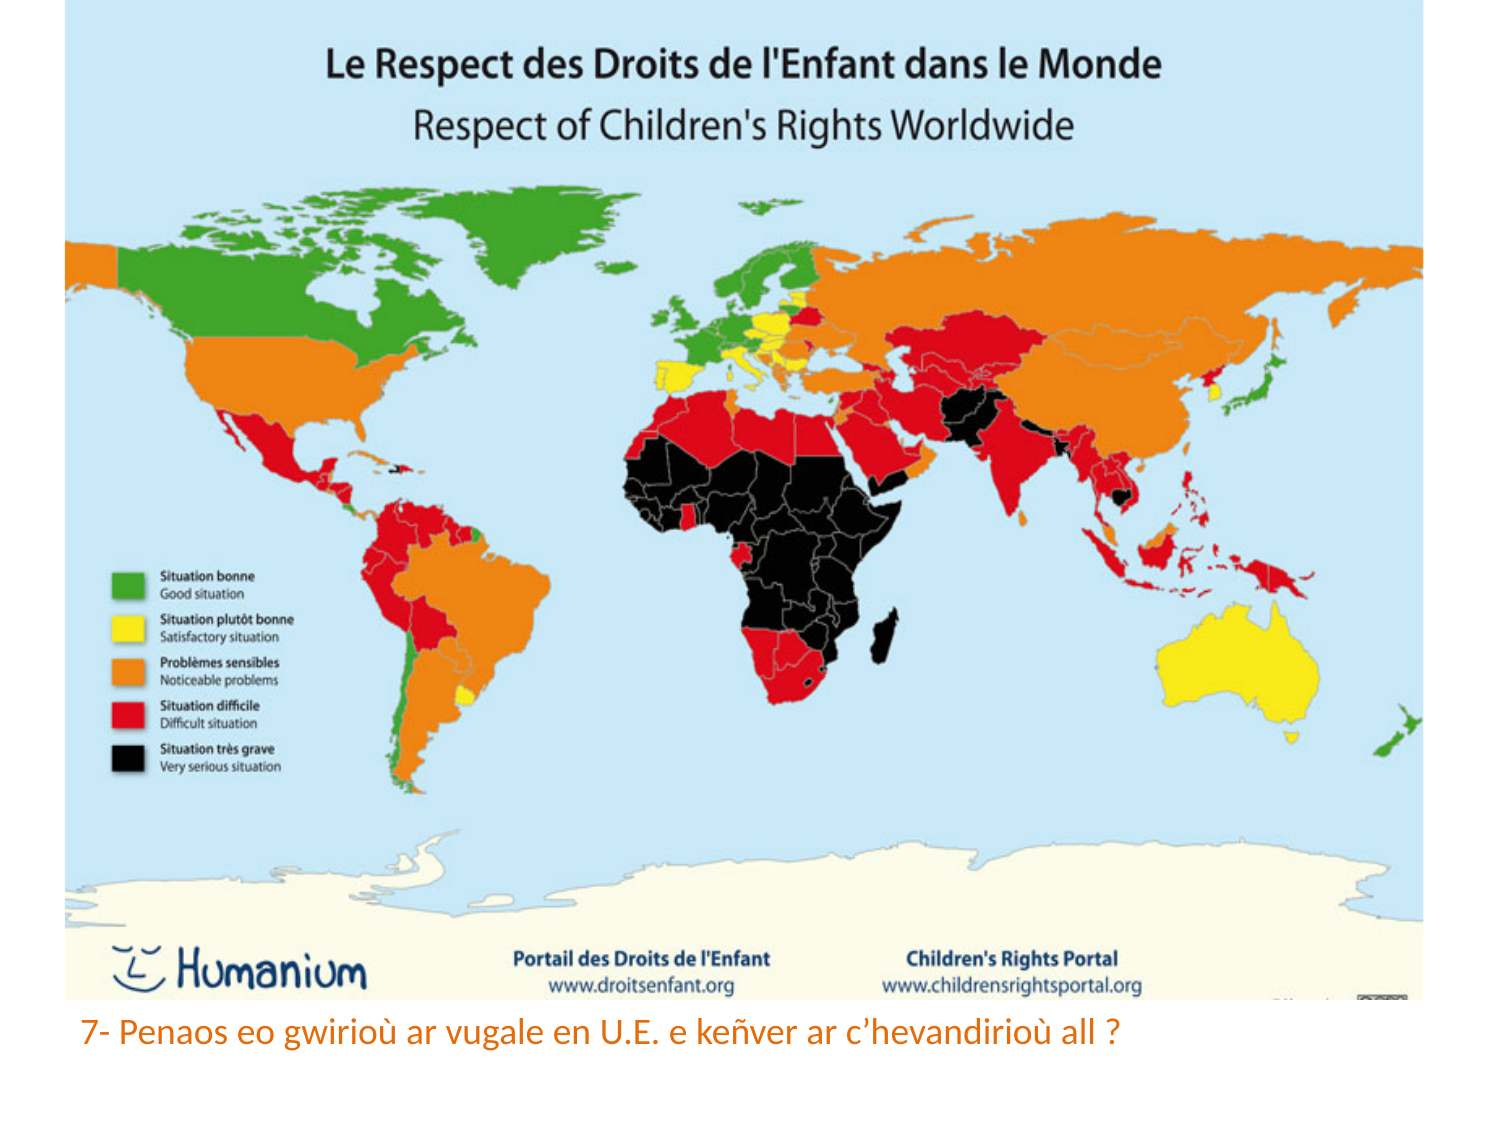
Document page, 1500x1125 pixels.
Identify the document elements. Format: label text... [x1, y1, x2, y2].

picture [64, 0, 1424, 999]
text_box 7- Penaos eo gwirioù ar vugale en U.E. e keñver ar c’hevandirioù all ? [64, 999, 1471, 1061]
